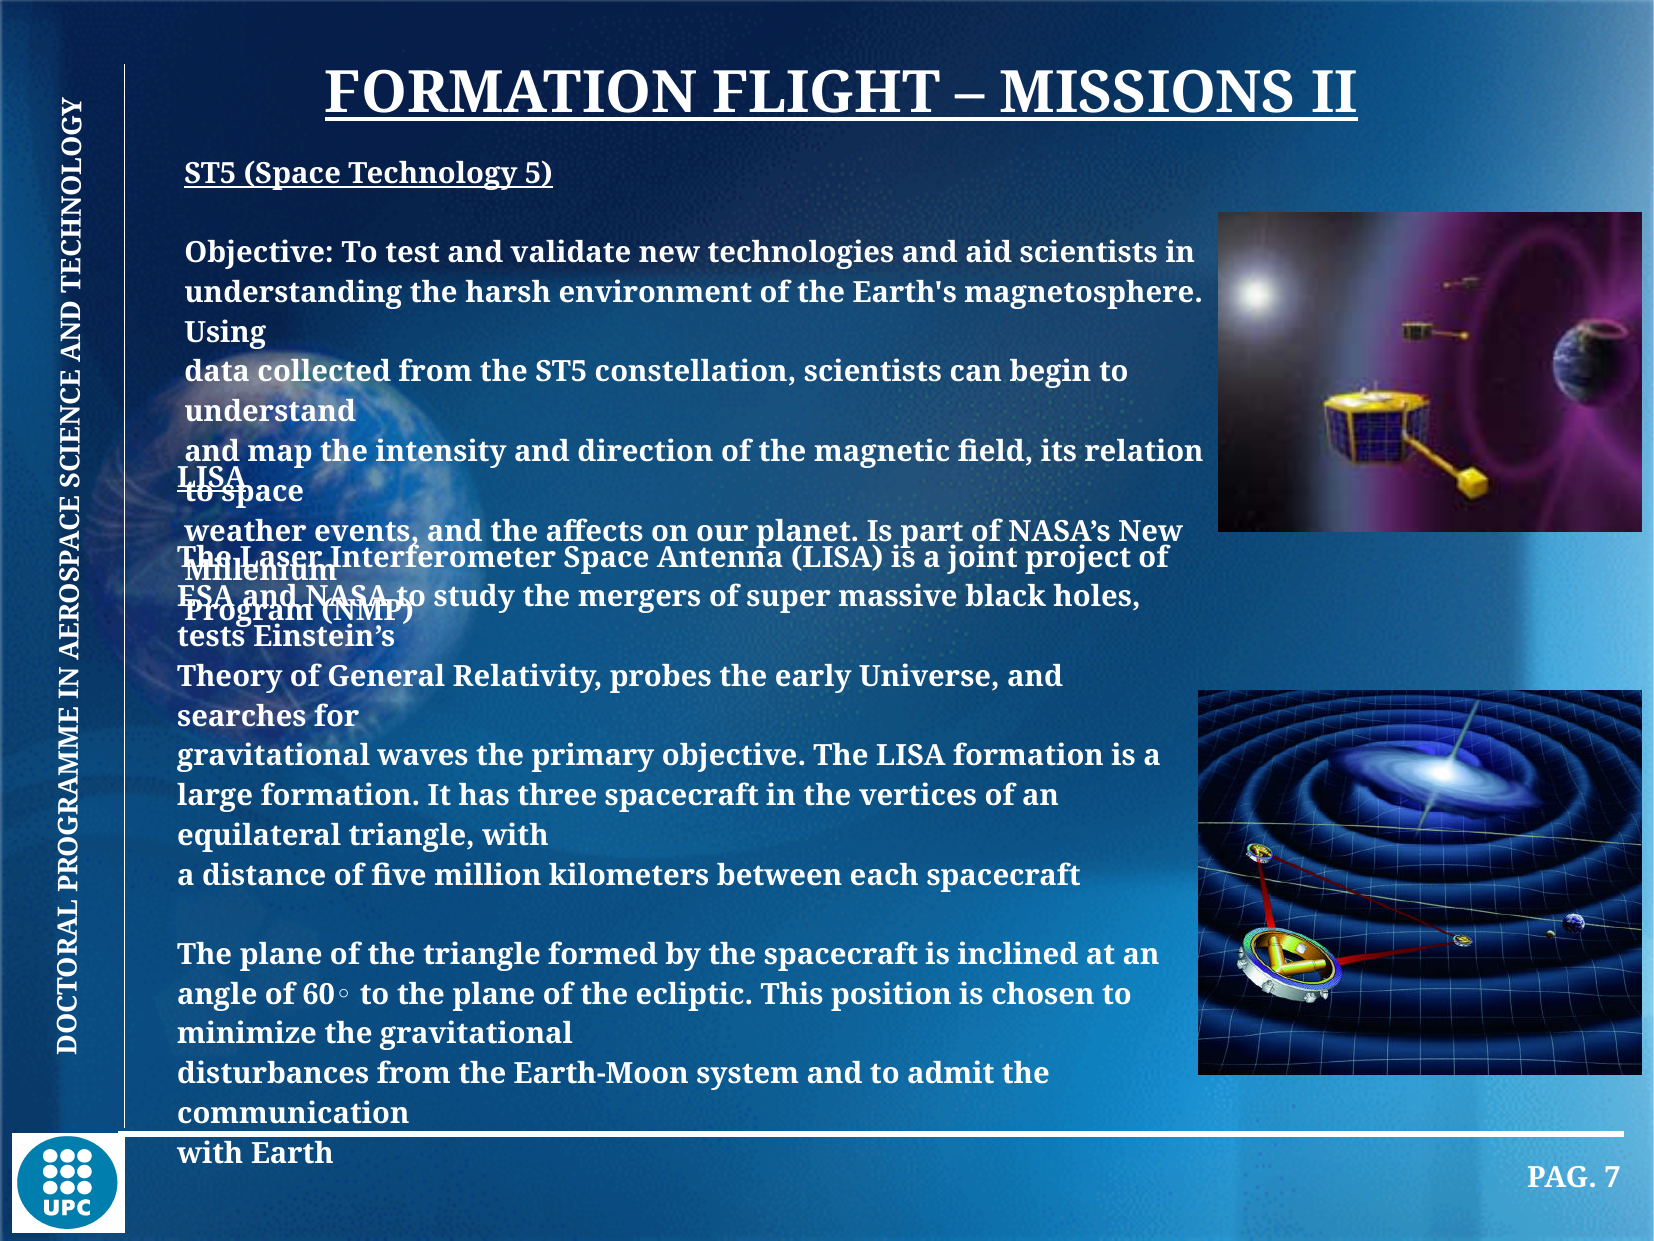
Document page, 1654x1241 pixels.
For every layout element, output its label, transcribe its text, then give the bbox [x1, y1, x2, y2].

picture [0, 0, 1654, 1241]
text_box ST5 (Space Technology 5) Objective: To test and validate new technologies and aid scientists in understanding the harsh environment of the Earth's magnetosphere. Using data collected from the ST5 constellation, scientists can begin to understand and map the intensity and direction of the magnetic field, its relation to space weather events, and the affects on our planet. Is part of NASA’s New Millenium Program (NMP) [184, 190, 1211, 591]
title FORMATION FLIGHT – MISSIONS II [324, 29, 1359, 150]
title DOCTORAL PROGRAMME IN AEROSPACE SCIENCE AND TECHNOLOGY [8, 88, 124, 1064]
text_box LISA The Laser Interferometer Space Antenna (LISA) is a joint project of ESA and NASA to study the mergers of super massive black holes, tests Einstein’s Theory of General Relativity, probes the early Universe, and searches for gravitational waves the primary objective. The LISA formation is a large formation. It has three spacecraft in the vertices of an equilateral triangle, with a distance of five million kilometers between each spacecraft The plane of the triangle formed by the spacecraft is inclined at an angle of 60◦ to the plane of the ecliptic. This position is chosen to minimize the gravitational disturbances from the Earth-Moon system and to admit the communication with Earth [177, 610, 1182, 1148]
title PAG. 7 [1505, 1116, 1642, 1237]
